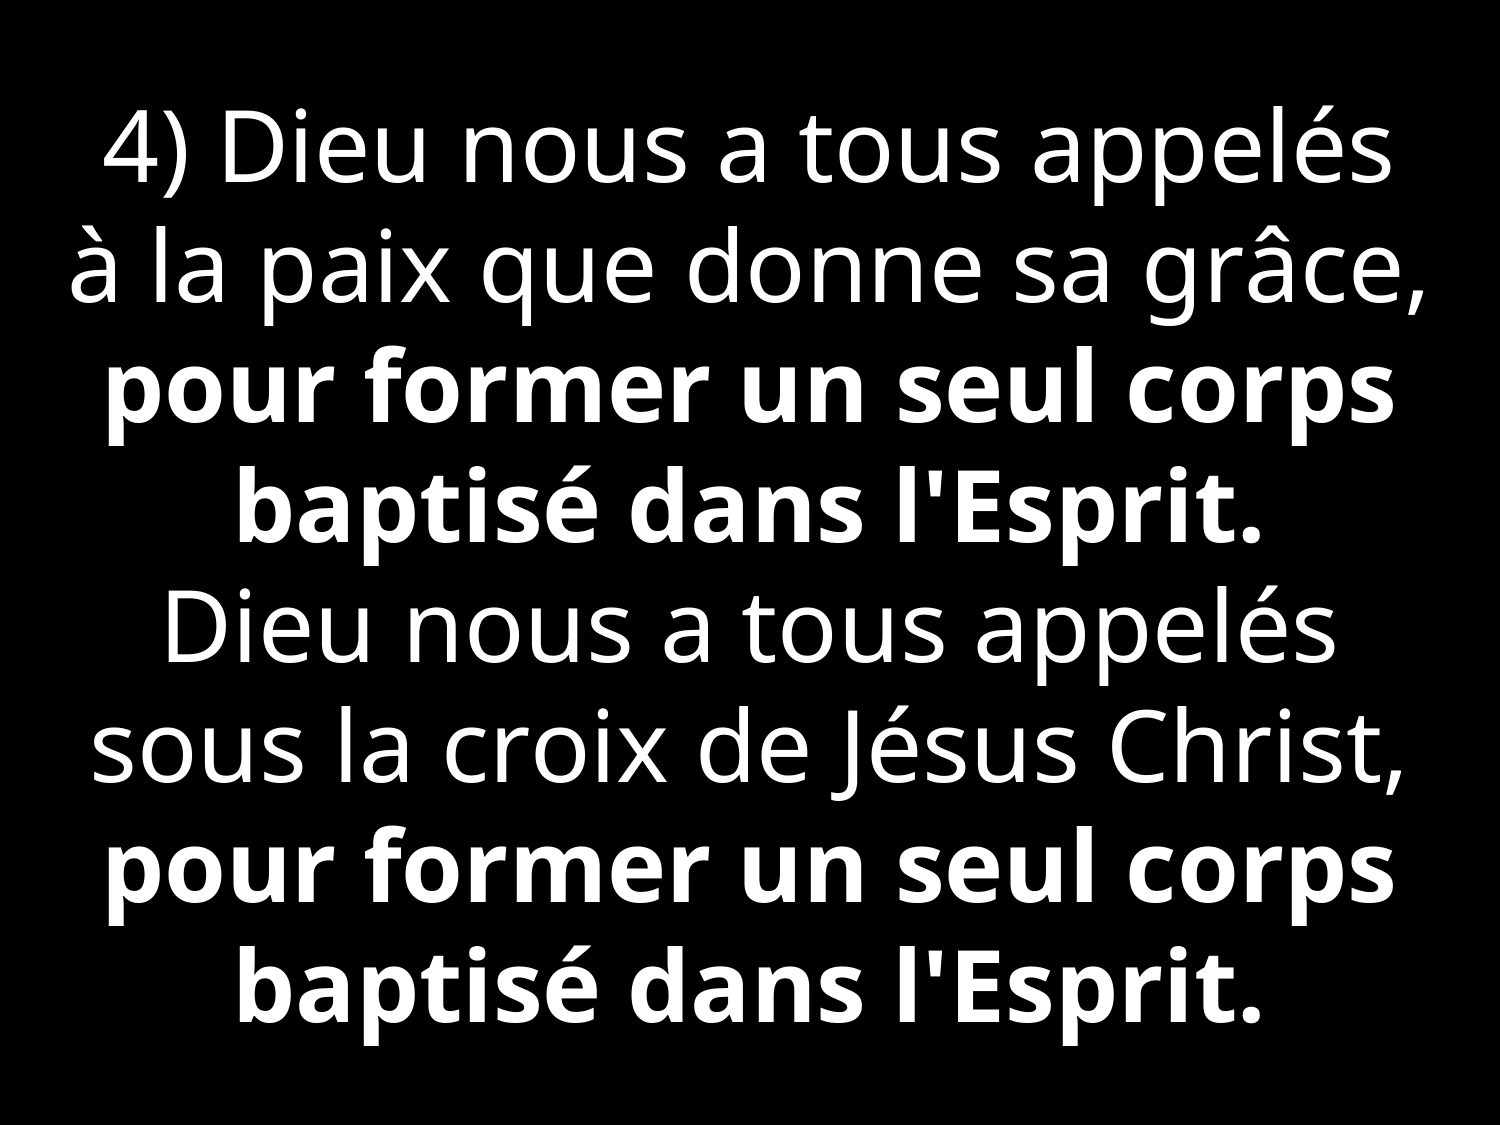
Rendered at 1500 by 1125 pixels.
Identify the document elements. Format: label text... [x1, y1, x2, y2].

title 4) Dieu nous a tous appelés à la paix que donne sa grâce, pour former un seul corps baptisé dans l'Esprit. Dieu nous a tous appelés sous la croix de Jésus Christ, pour former un seul corps baptisé dans l'Esprit. [0, 0, 1500, 1125]
